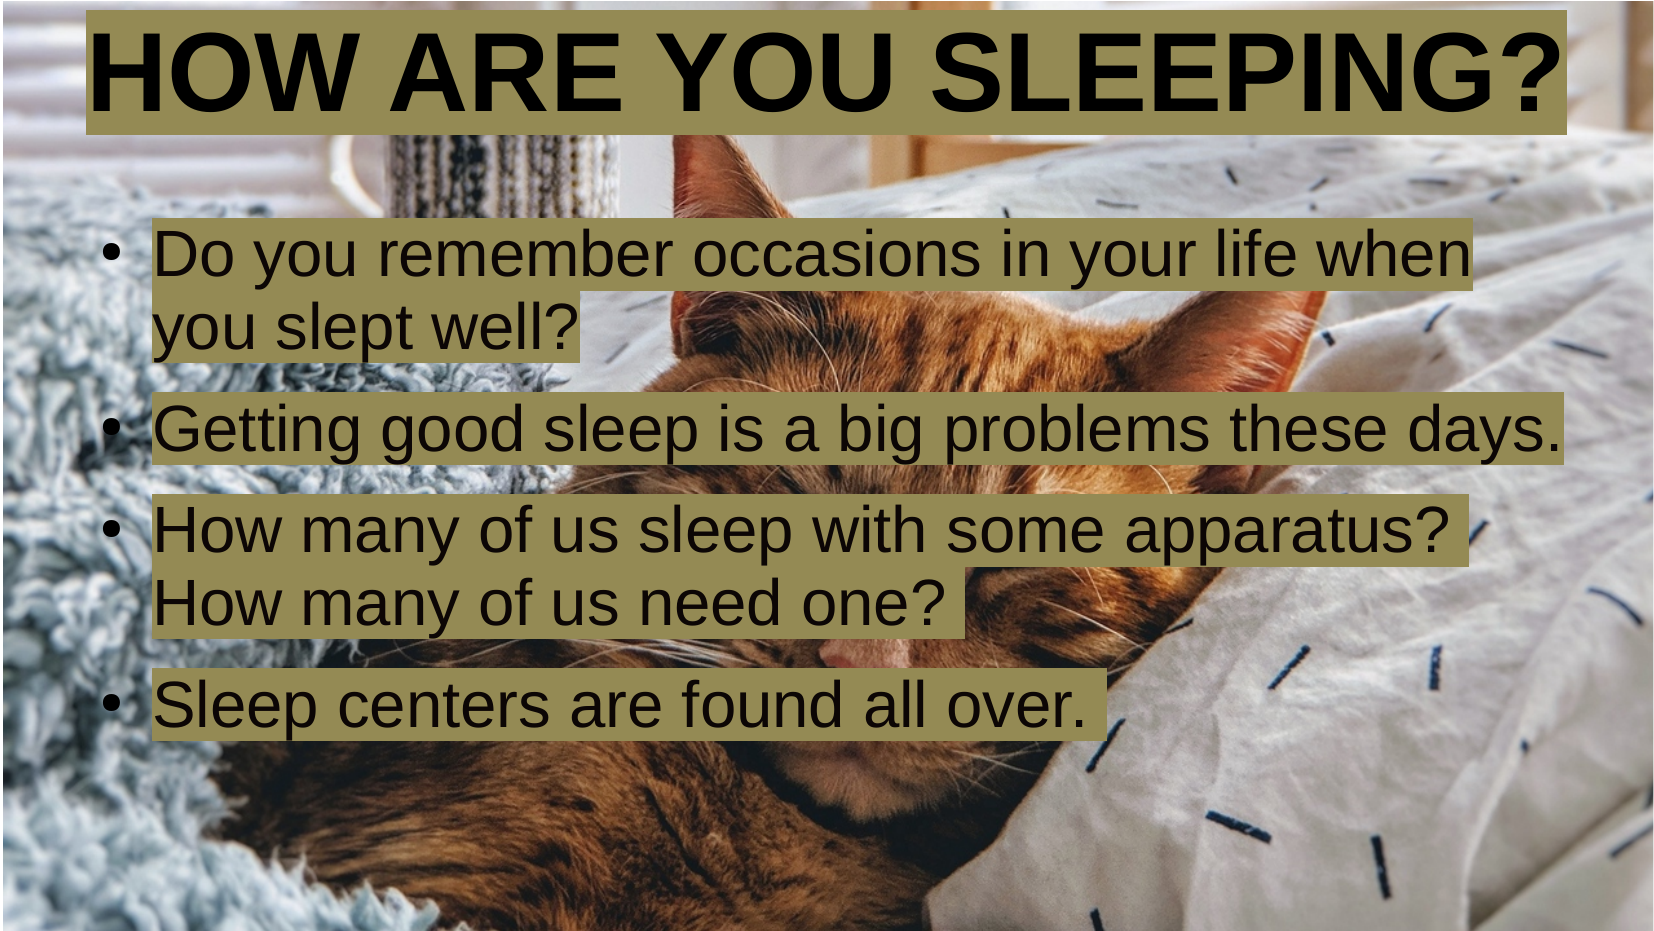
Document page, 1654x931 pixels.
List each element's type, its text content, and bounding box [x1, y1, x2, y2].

list Do you remember occasions in your life when you slept well? Getting good sleep is a big problems these days. How many of us sleep with some apparatus? How many of us need one? Sleep centers are found all over. [82, 217, 1571, 758]
picture [3, 1, 1654, 931]
title HOW ARE YOU SLEEPING? [82, 0, 1571, 151]
